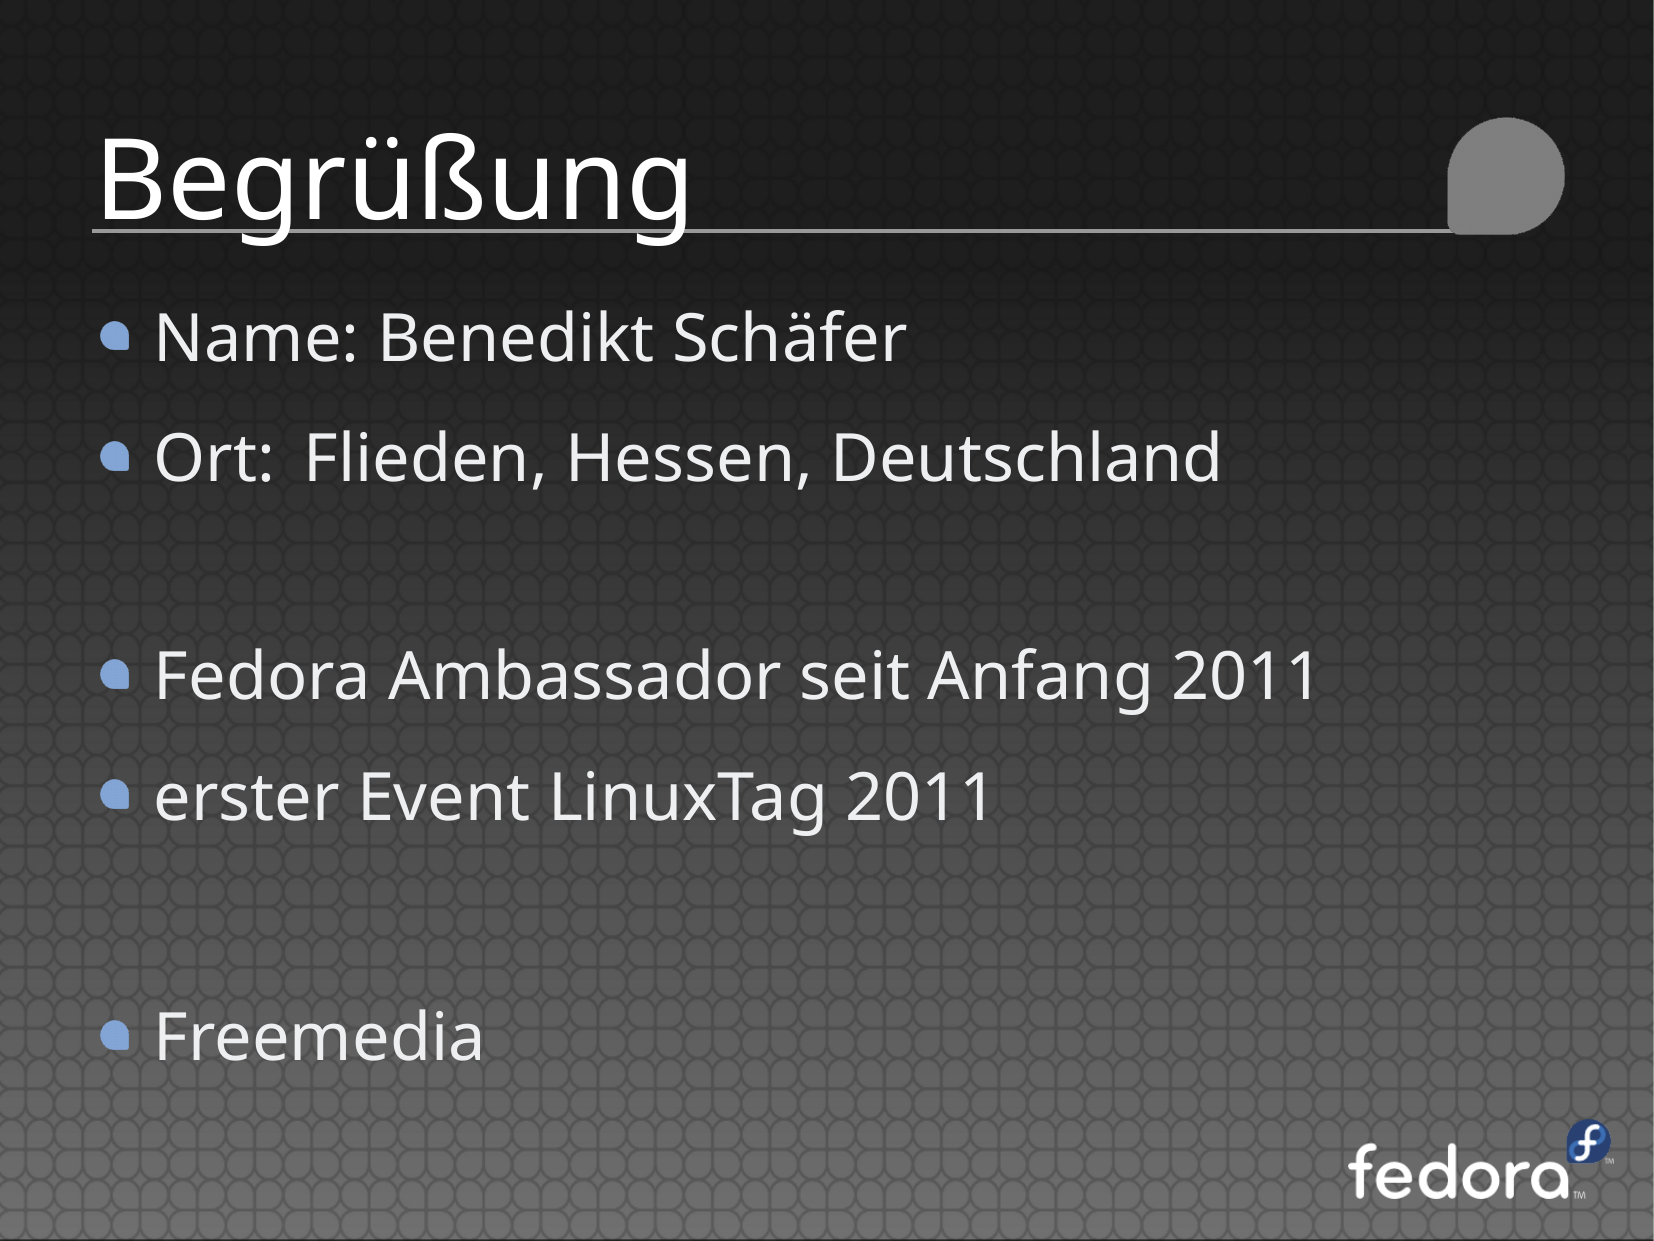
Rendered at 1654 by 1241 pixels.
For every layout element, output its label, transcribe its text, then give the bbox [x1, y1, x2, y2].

picture [0, 0, 1654, 1241]
list Name: Benedikt Schäfer Ort: Flieden, Hessen, Deutschland Fedora Ambassador seit Anfang 2011 erster Event LinuxTag 2011 Freemedia [82, 290, 1571, 1094]
title Begrüßung [94, 100, 1426, 251]
